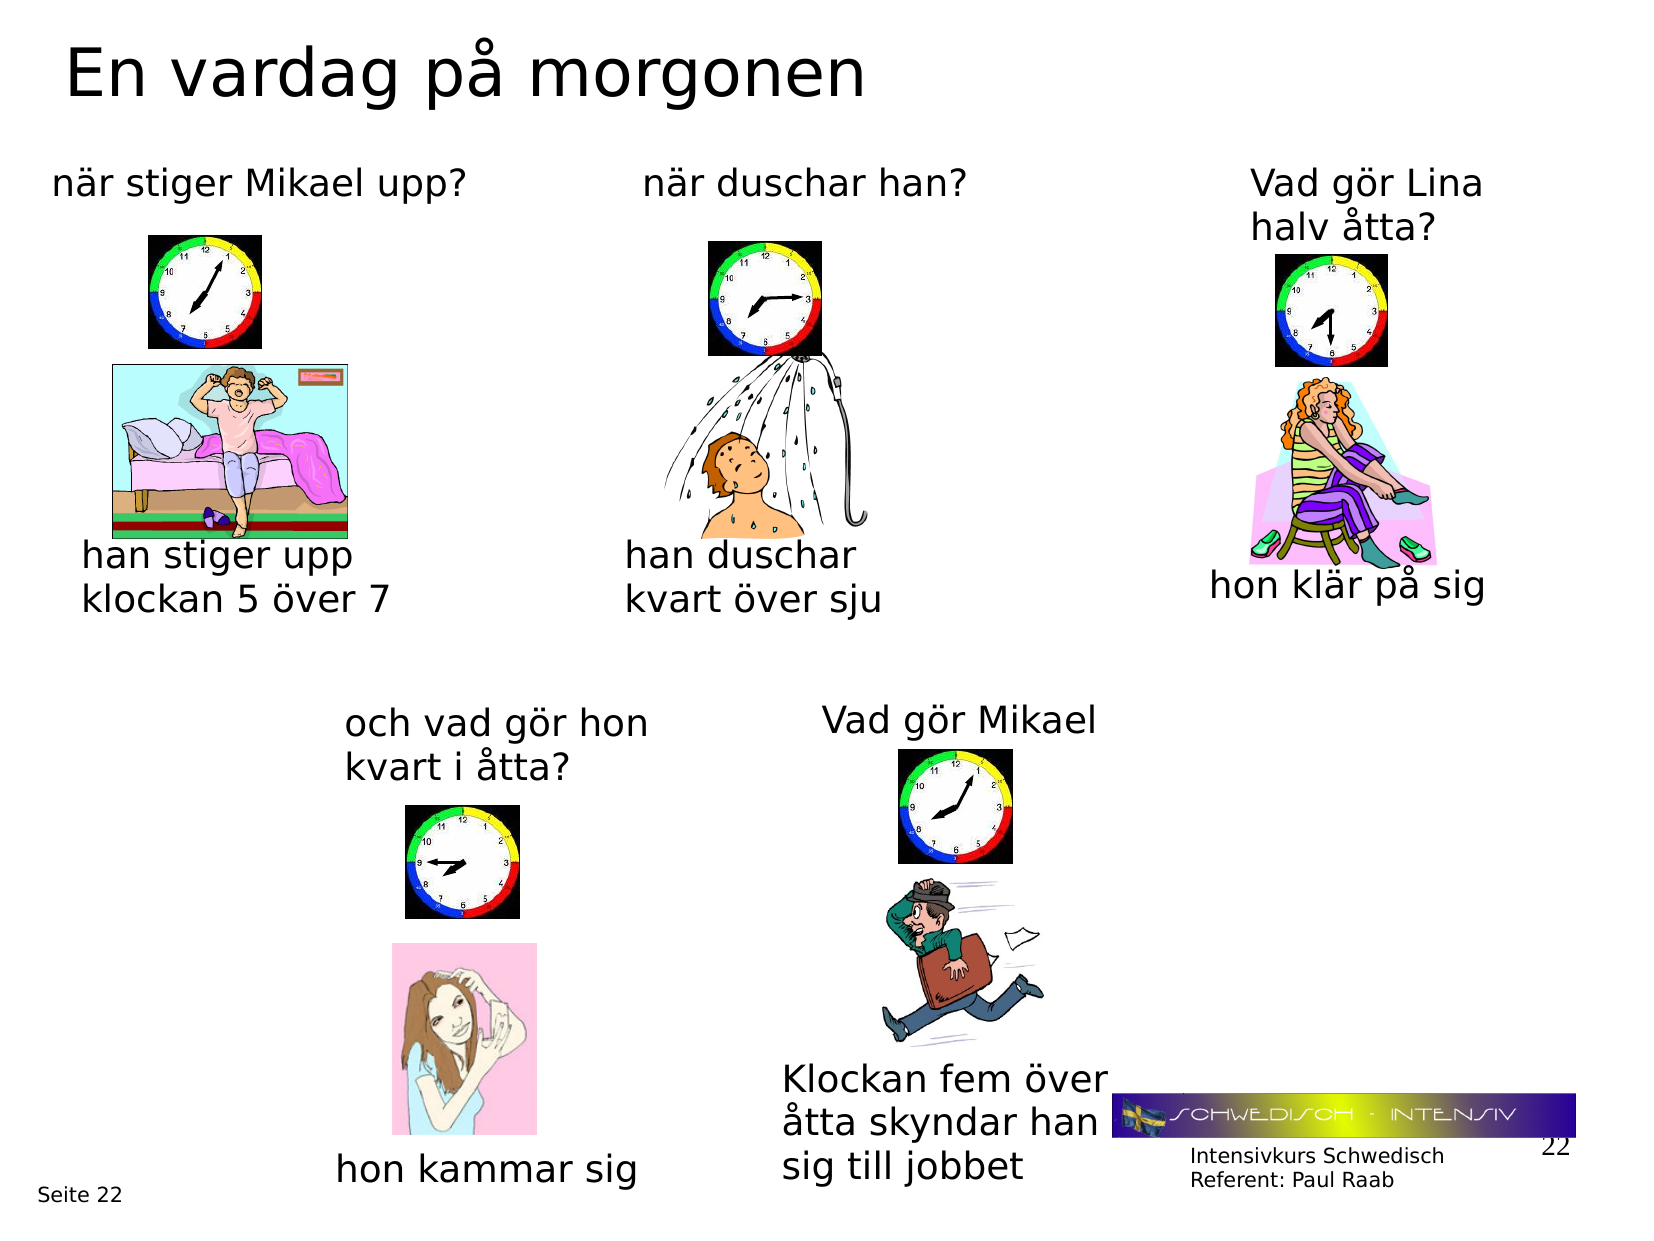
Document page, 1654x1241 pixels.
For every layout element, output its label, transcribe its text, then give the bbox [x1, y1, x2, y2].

text_box Vad gör Mikael [806, 691, 1145, 751]
text_box och vad gör hon kvart i åtta? [329, 694, 683, 797]
picture [148, 235, 262, 350]
picture [1126, 1093, 1576, 1138]
text_box En vardag på morgonen [49, 26, 901, 120]
text_box hon kammar sig [320, 1140, 713, 1199]
text_box hon klär på sig [1194, 555, 1522, 615]
picture [1275, 254, 1388, 368]
picture [1249, 377, 1437, 555]
picture [405, 805, 520, 919]
picture [112, 364, 348, 526]
picture [392, 943, 537, 1135]
text_box Klockan fem över åtta skyndar han sig till jobbet [766, 1050, 1126, 1196]
text_box när stiger Mikael upp? [36, 154, 545, 213]
text_box när duschar han? [627, 154, 1009, 213]
text_box han duschar kvart över sju [609, 526, 968, 629]
picture [898, 749, 1013, 864]
text_box Vad gör Lina halv åtta? [1235, 154, 1501, 257]
picture [661, 241, 869, 526]
text_box han stiger upp klockan 5 över 7 [66, 526, 425, 629]
picture [882, 878, 1044, 1047]
